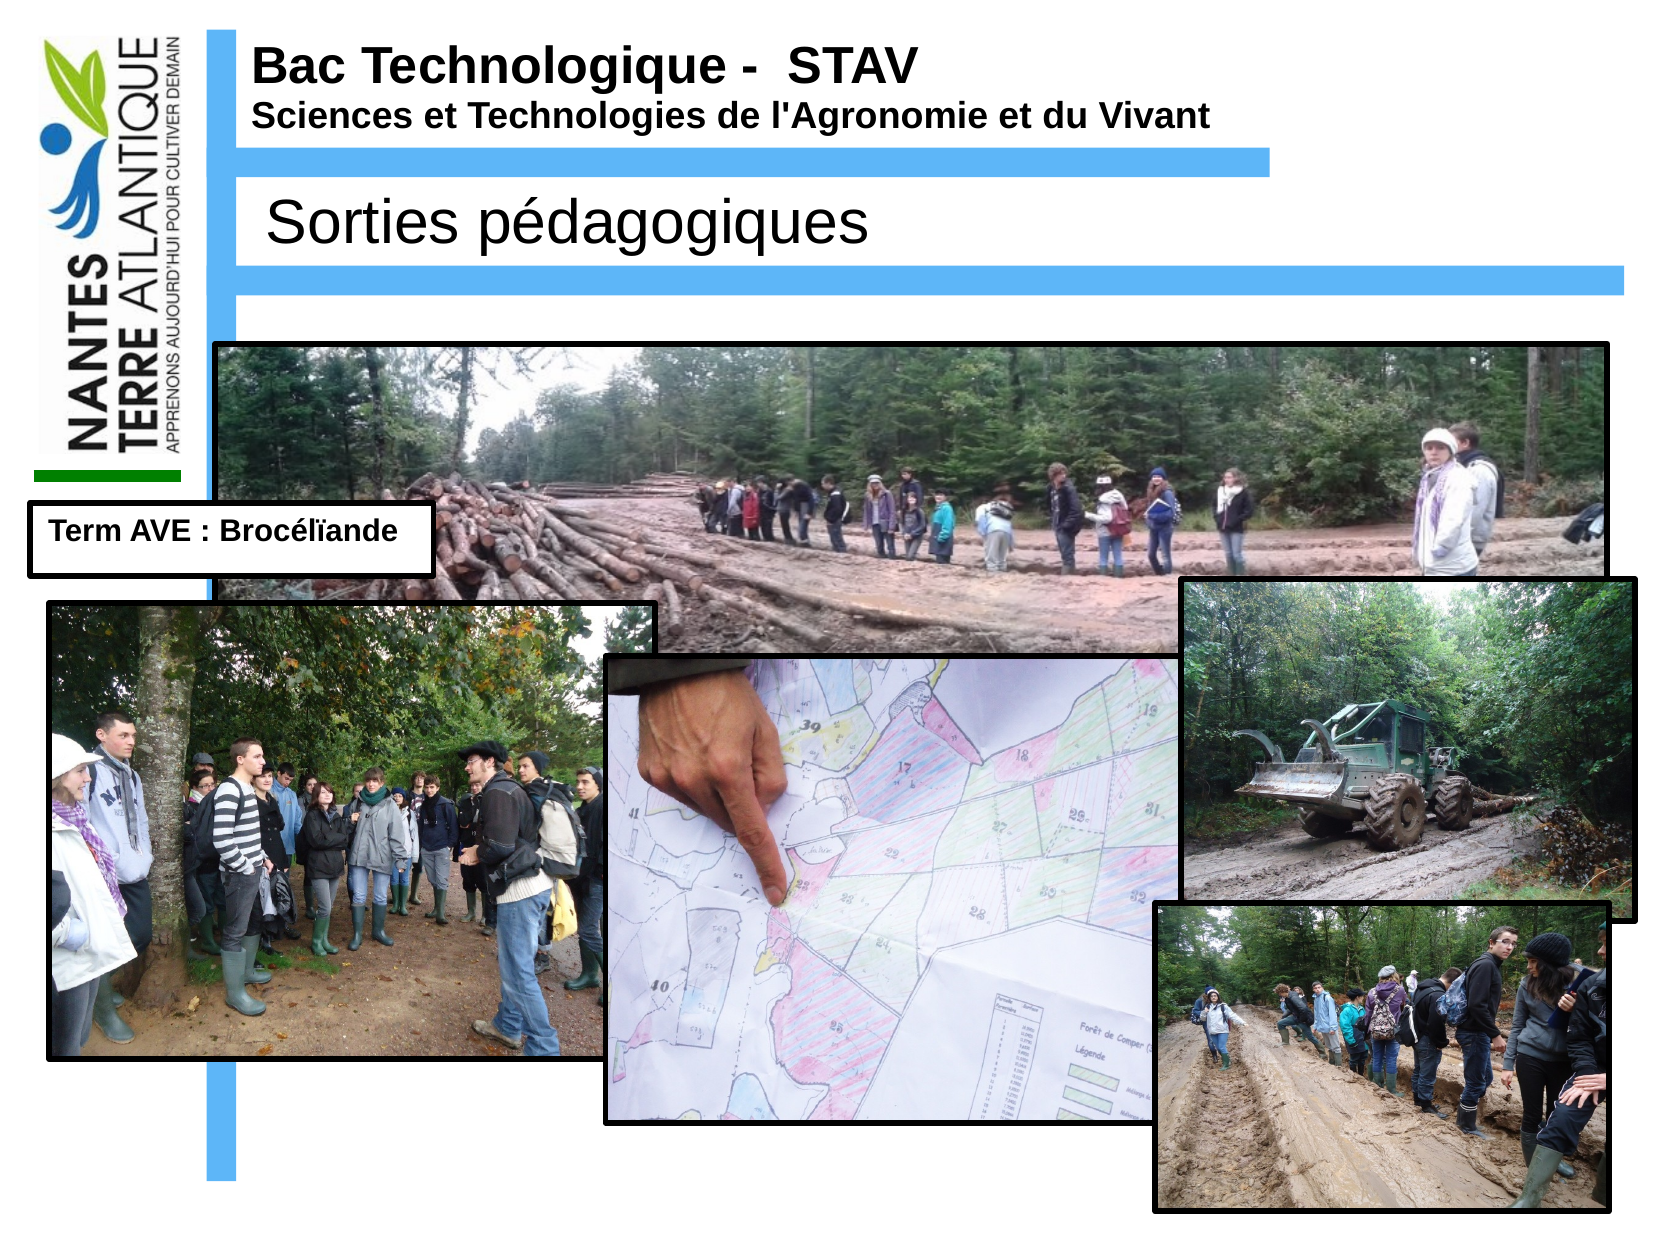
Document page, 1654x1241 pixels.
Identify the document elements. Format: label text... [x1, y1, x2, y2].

picture [1158, 905, 1606, 1209]
picture [608, 659, 1178, 1120]
text_box Term AVE : Brocélïande [30, 502, 434, 576]
picture [1184, 582, 1632, 919]
title Sorties pédagogiques [265, 177, 1565, 266]
picture [40, 37, 181, 454]
picture [52, 606, 653, 1057]
picture [218, 346, 1605, 653]
